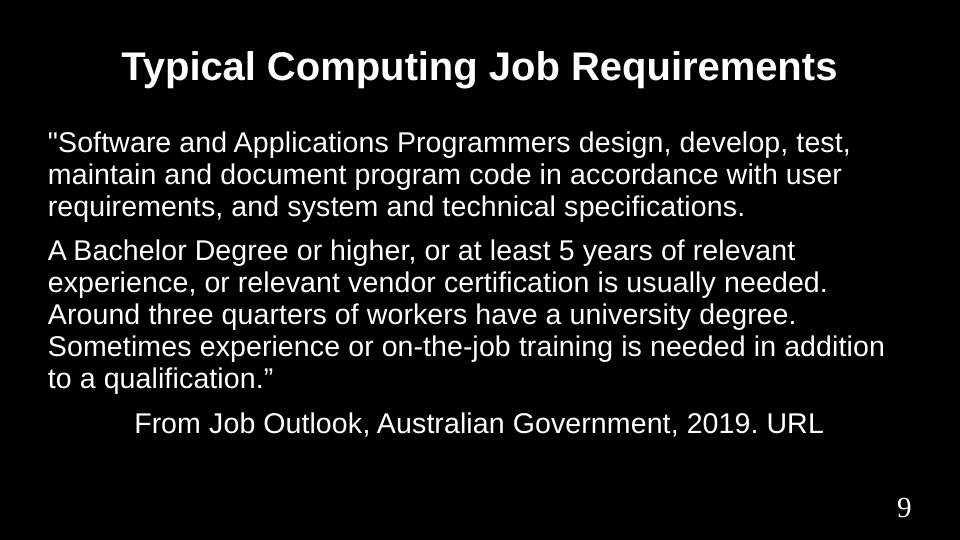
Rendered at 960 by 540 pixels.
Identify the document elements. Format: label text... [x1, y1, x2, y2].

title Typical Computing Job Requirements [47, 21, 912, 112]
list "Software and Applications Programmers design, develop, test, maintain and document program code in accordance with user requirements, and system and technical specifications. A Bachelor Degree or higher, or at least 5 years of relevant experience, or relevant vendor certification is usually needed. Around three quarters of workers have a university degree. Sometimes experience or on-the-job training is needed in addition to a qualification.” From Job Outlook, Australian Government, 2019. URL [47, 126, 912, 440]
